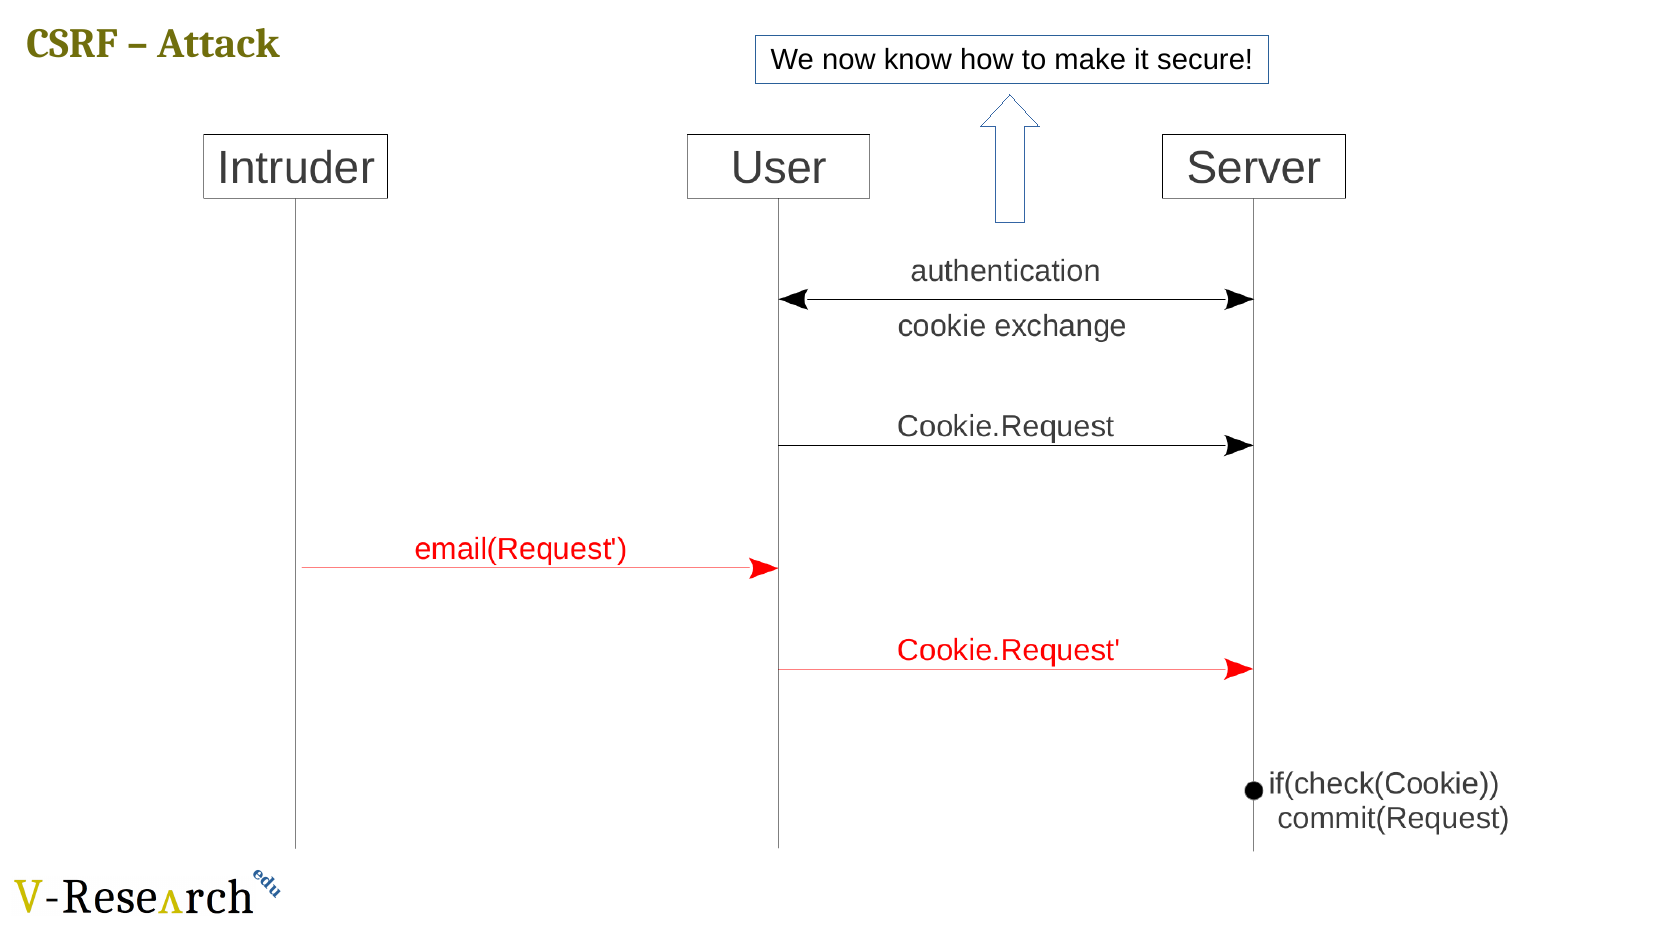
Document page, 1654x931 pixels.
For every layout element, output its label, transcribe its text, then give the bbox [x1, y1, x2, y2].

text_box We now know how to make it secure! [755, 35, 1269, 84]
text_box CSRF – Attack [11, 12, 1193, 77]
picture [996, 129, 1024, 222]
text_box edu [222, 847, 333, 931]
picture [11, 876, 255, 916]
picture [200, 129, 1510, 856]
